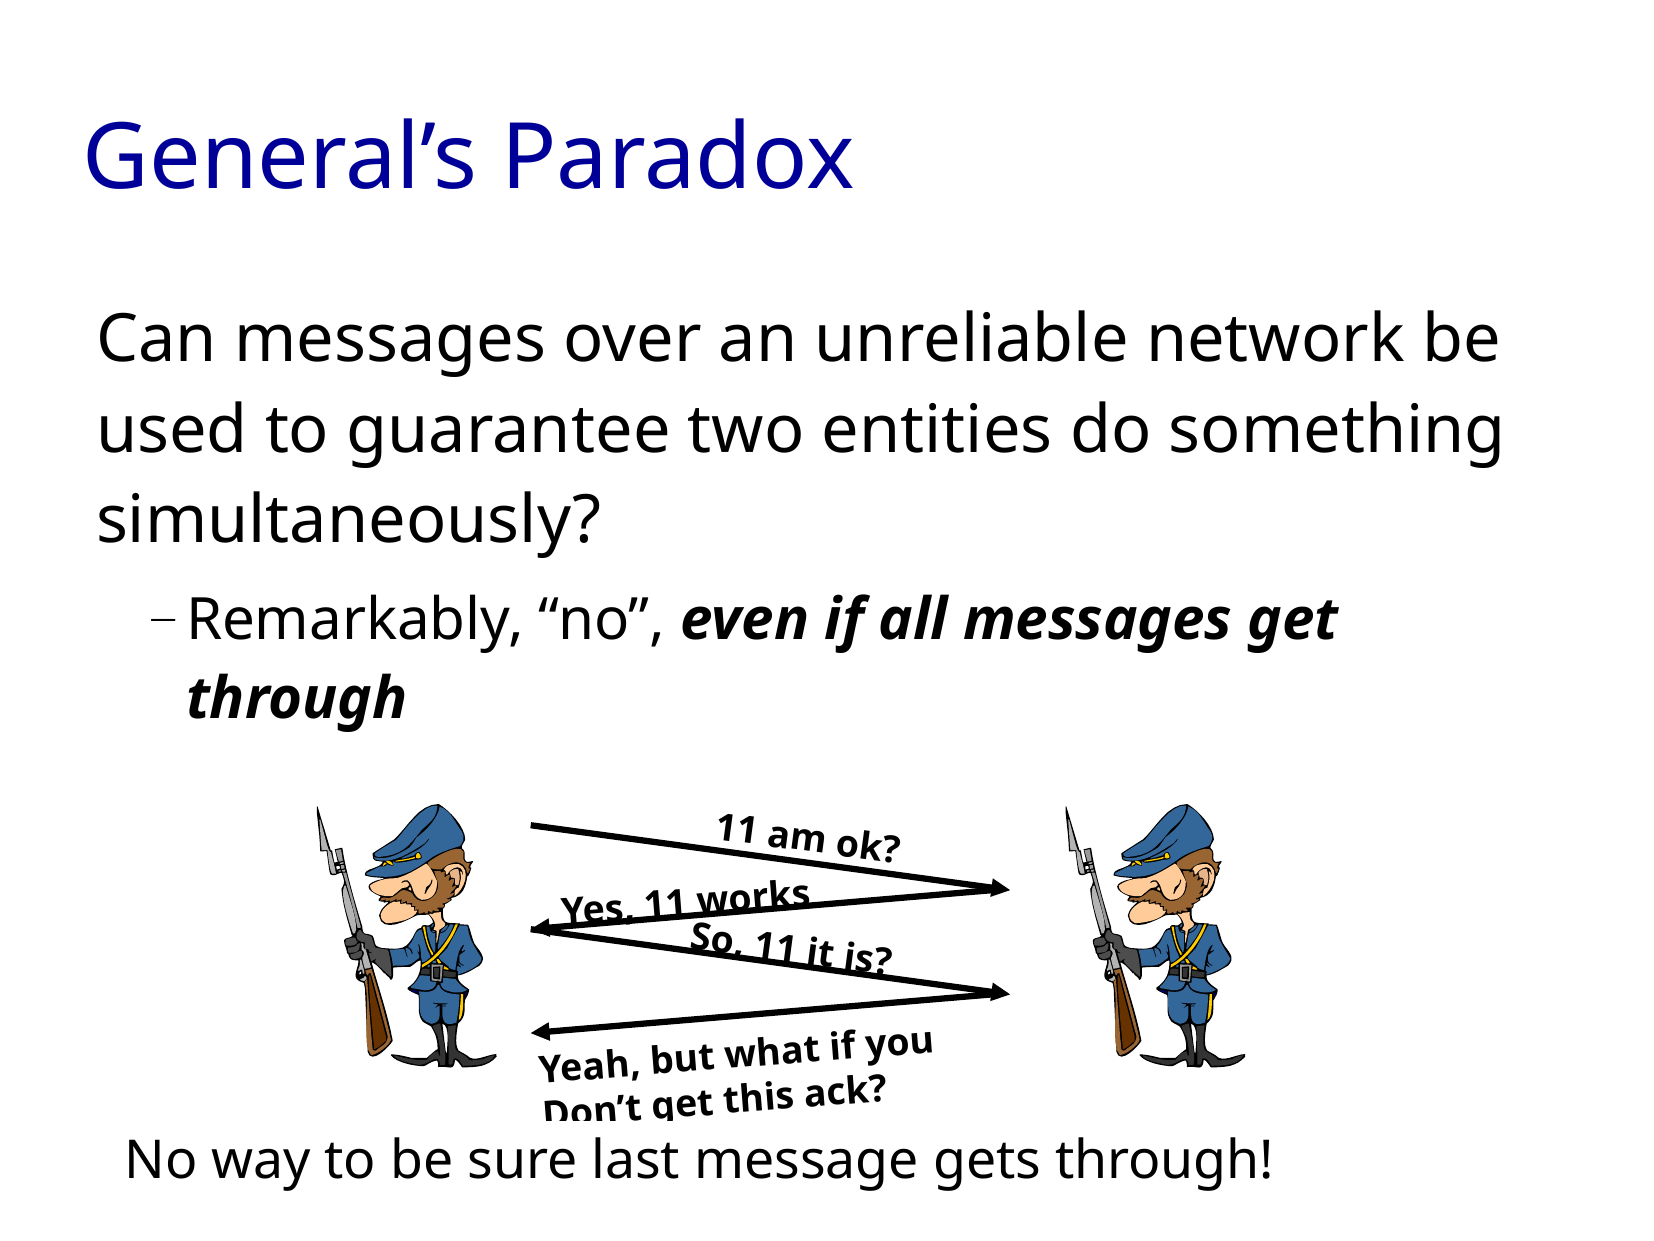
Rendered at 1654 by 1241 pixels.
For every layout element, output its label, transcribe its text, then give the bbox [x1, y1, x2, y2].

text_box Yeah, but what if you Don’t get this ack? [521, 999, 1030, 1121]
picture [316, 799, 500, 1073]
title General’s Paradox [82, 49, 1571, 257]
picture [1065, 799, 1249, 1073]
text_box No way to be sure last message gets through! [75, 1125, 1311, 1205]
text_box 11 am ok? [697, 792, 995, 889]
text_box Yes, 11 works [543, 853, 903, 942]
text_box So, 11 it is? [672, 920, 986, 1003]
list Can messages over an unreliable network be used to guarantee two entities do something simultaneously? Remarkably, “no”, even if all messages get through [60, 290, 1571, 793]
